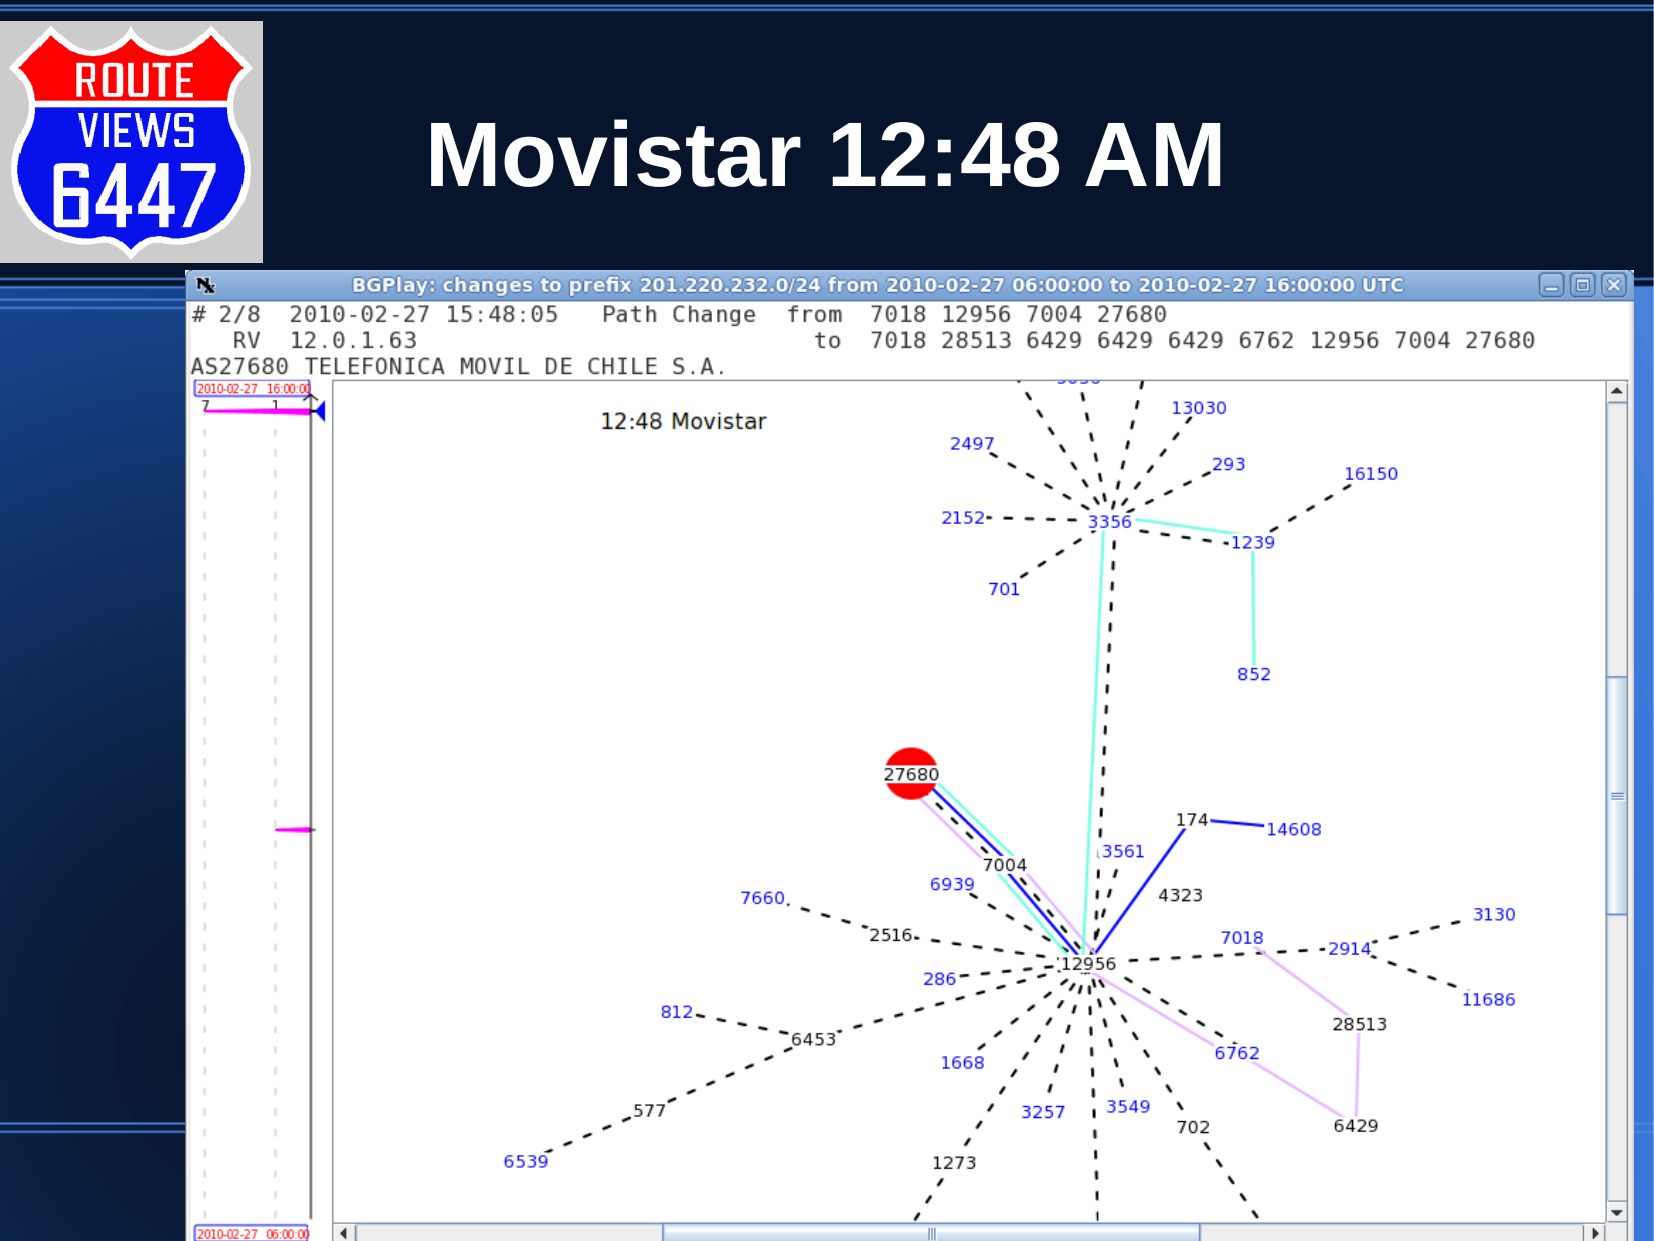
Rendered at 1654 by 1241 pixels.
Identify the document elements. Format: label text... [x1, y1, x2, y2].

title Movistar 12:48 AM [263, 49, 1571, 257]
list Movistar [178, 364, 185, 1147]
picture [0, 0, 1654, 1241]
